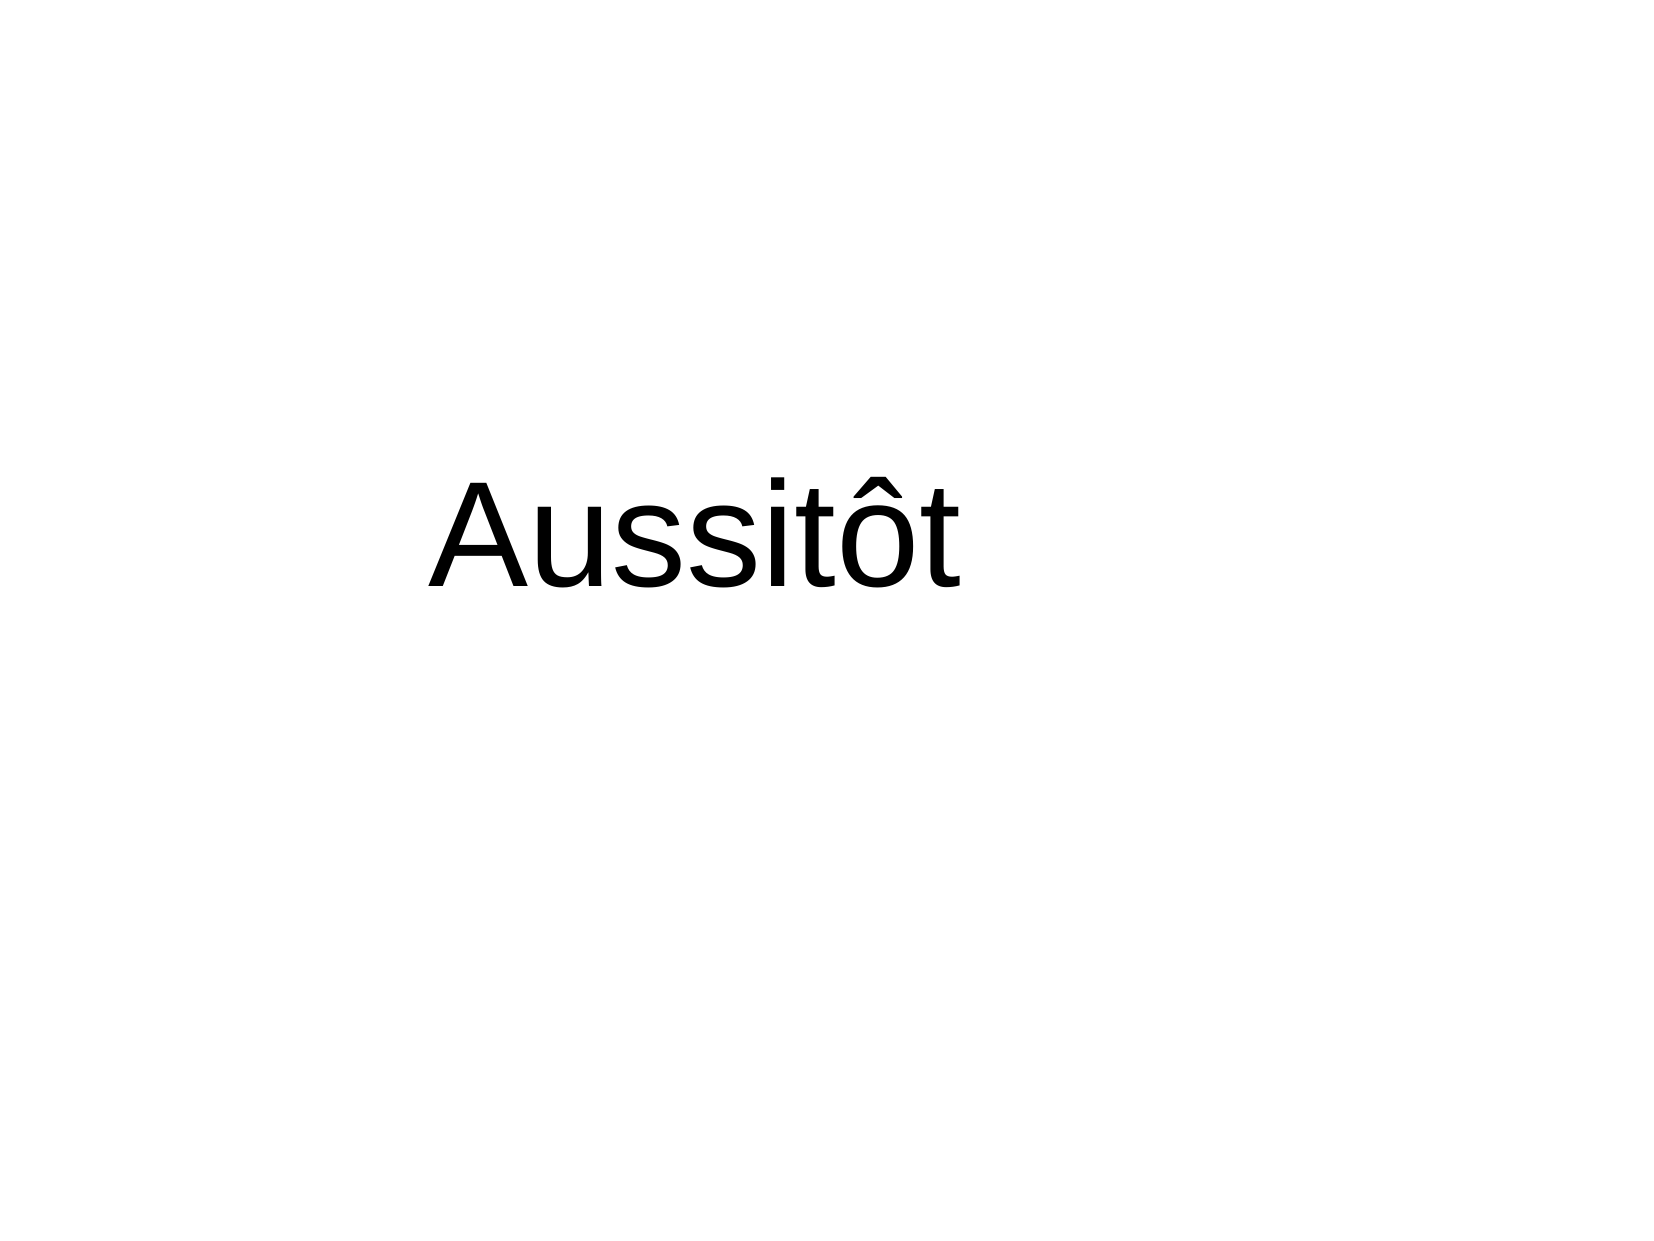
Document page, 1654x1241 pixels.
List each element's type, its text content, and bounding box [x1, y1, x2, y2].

text_box Aussitôt [413, 442, 1359, 626]
